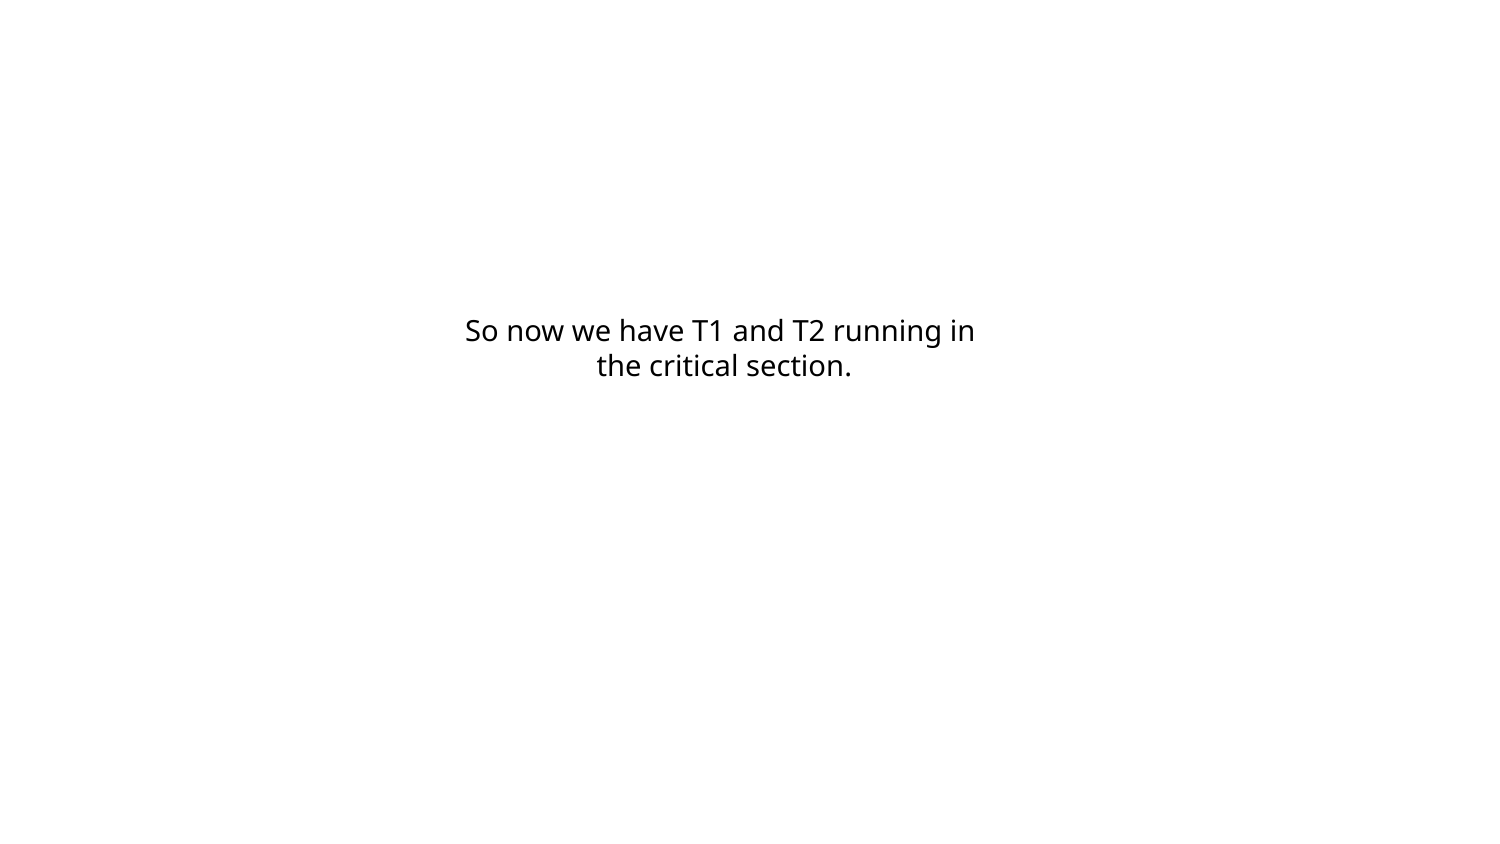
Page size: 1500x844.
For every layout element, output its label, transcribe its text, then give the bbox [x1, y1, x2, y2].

text_box So now we have T1 and T2 running in the critical section. [0, 196, 1449, 498]
